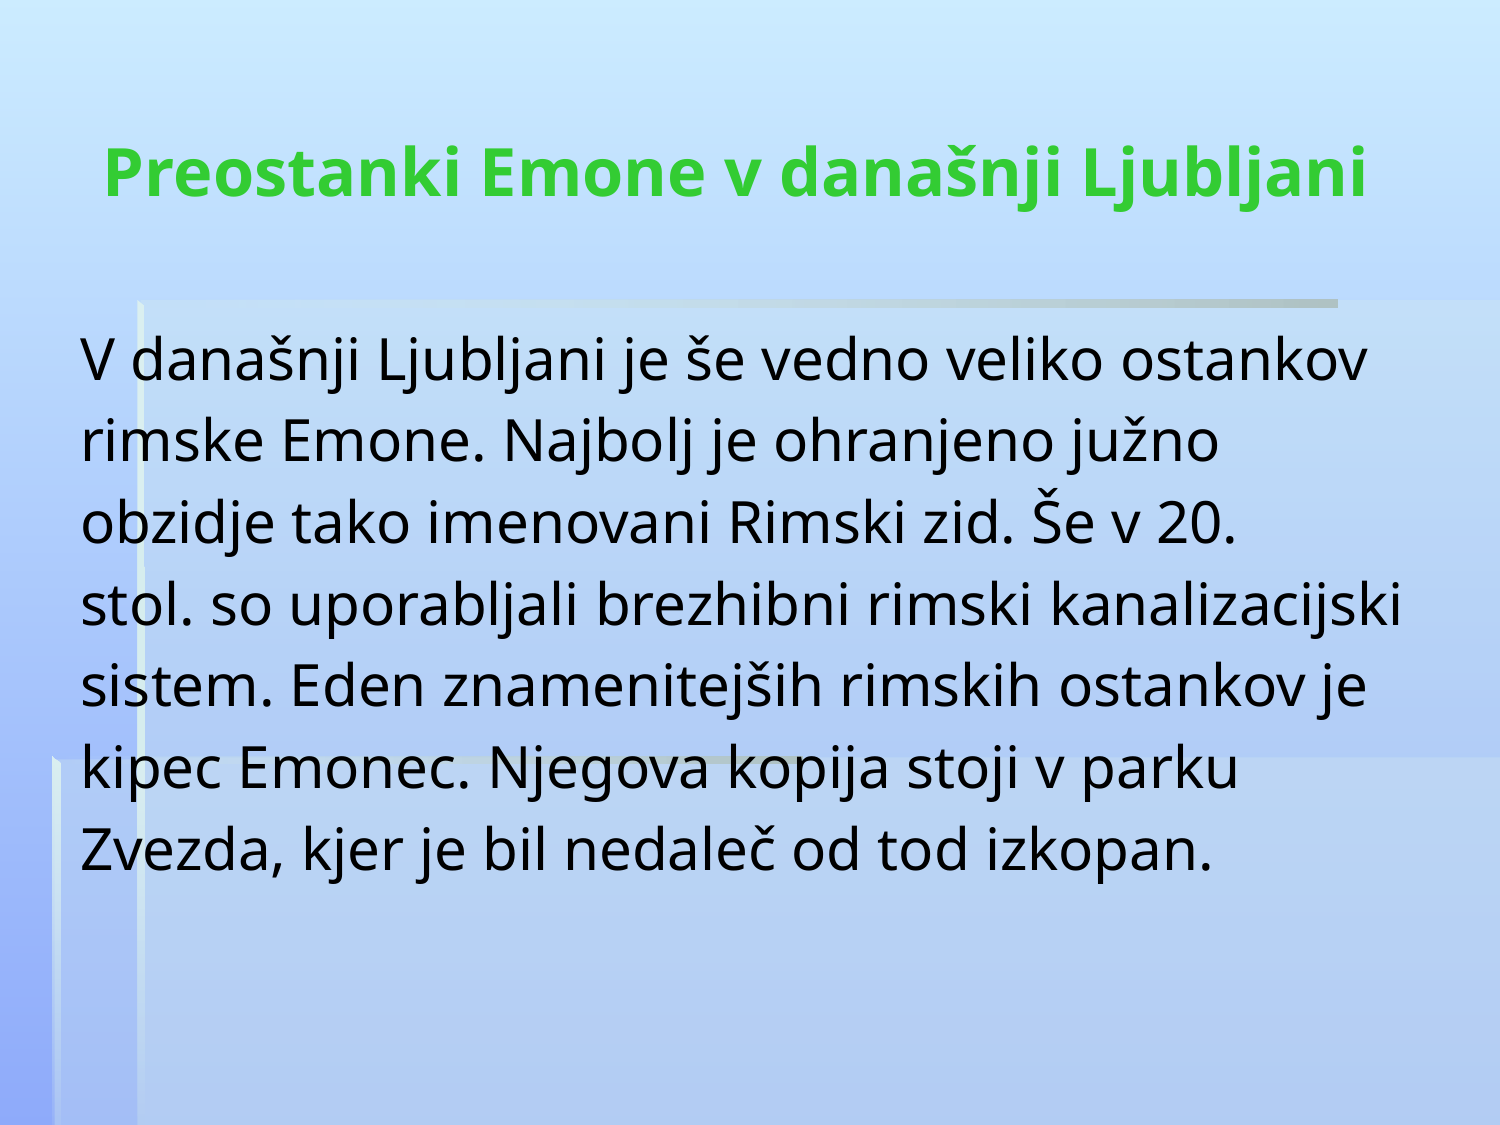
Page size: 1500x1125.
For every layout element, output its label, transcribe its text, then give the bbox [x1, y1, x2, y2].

title Preostanki Emone v današnji Ljubljani [53, 42, 1429, 278]
list V današnji Ljubljani je še vedno veliko ostankov rimske Emone. Najbolj je ohranjeno južno obzidje tako imenovani Rimski zid. Še v 20. stol. so uporabljali brezhibni rimski kanalizacijski sistem. Eden znamenitejših rimskih ostankov je kipec Emonec. Njegova kopija stoji v parku Zvezda, kjer je bil nedaleč od tod izkopan. [64, 314, 1447, 941]
